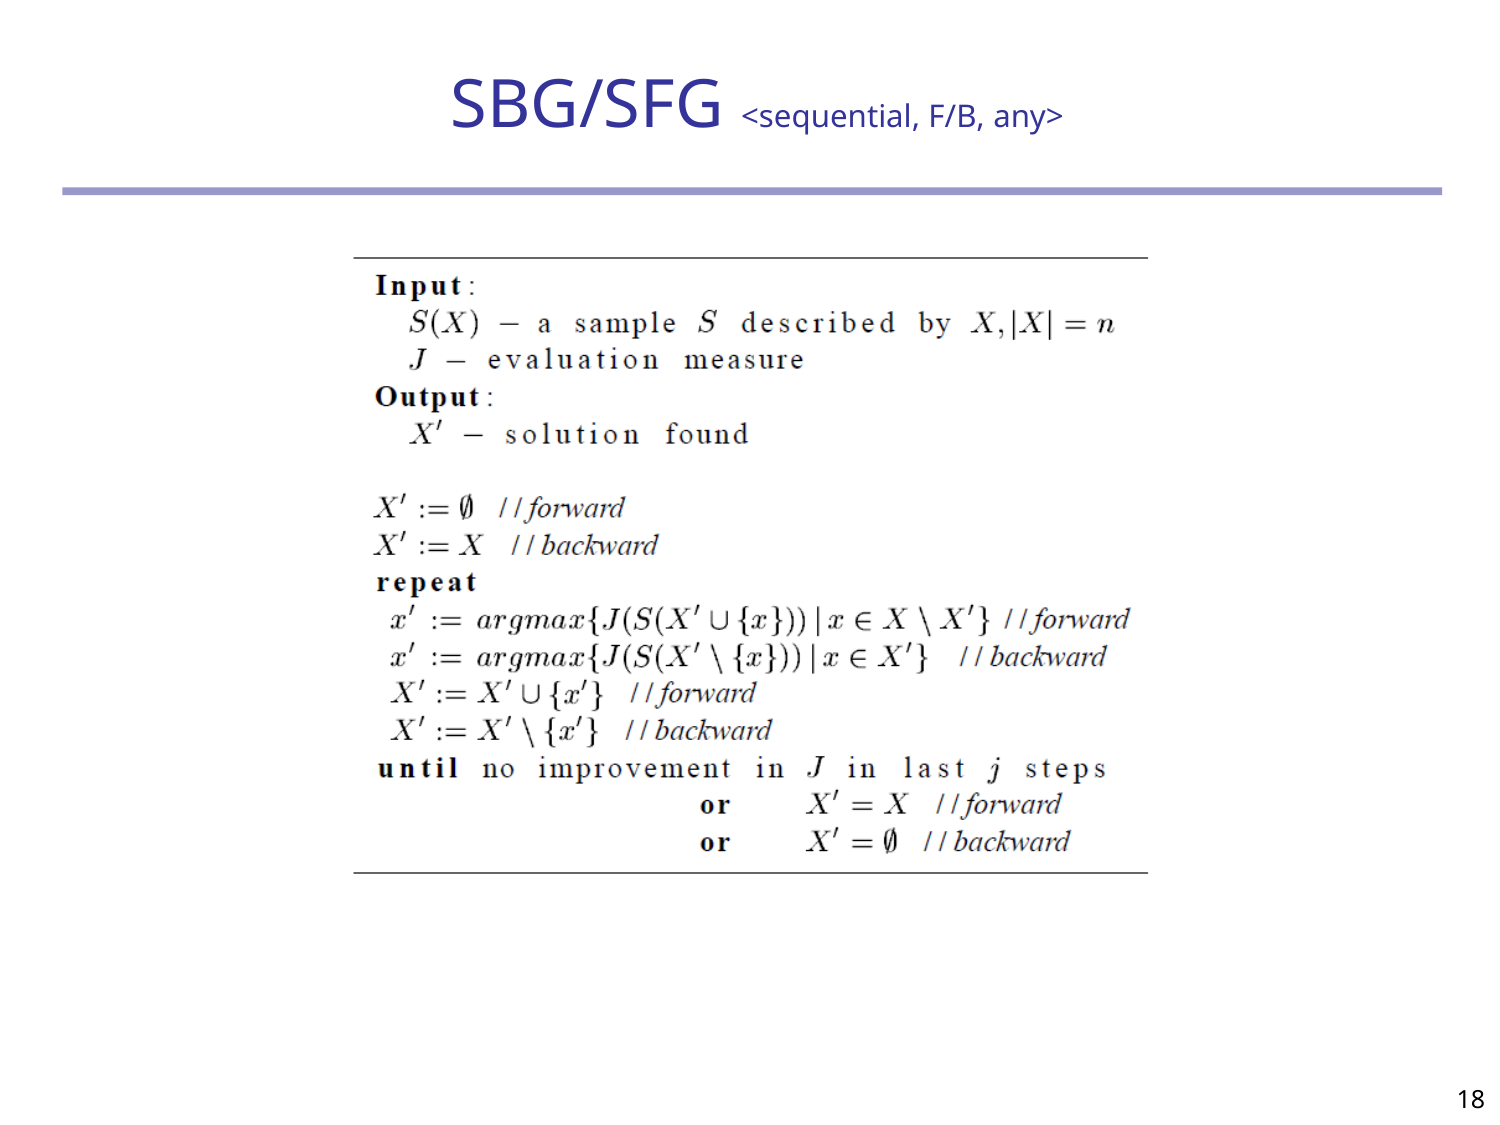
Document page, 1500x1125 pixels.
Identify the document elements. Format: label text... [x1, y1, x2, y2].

picture [340, 245, 1168, 885]
text_box <number> [1187, 1050, 1500, 1125]
list [62, 148, 1426, 999]
title SBG/SFG <sequential, F/B, any> [60, 32, 1456, 170]
